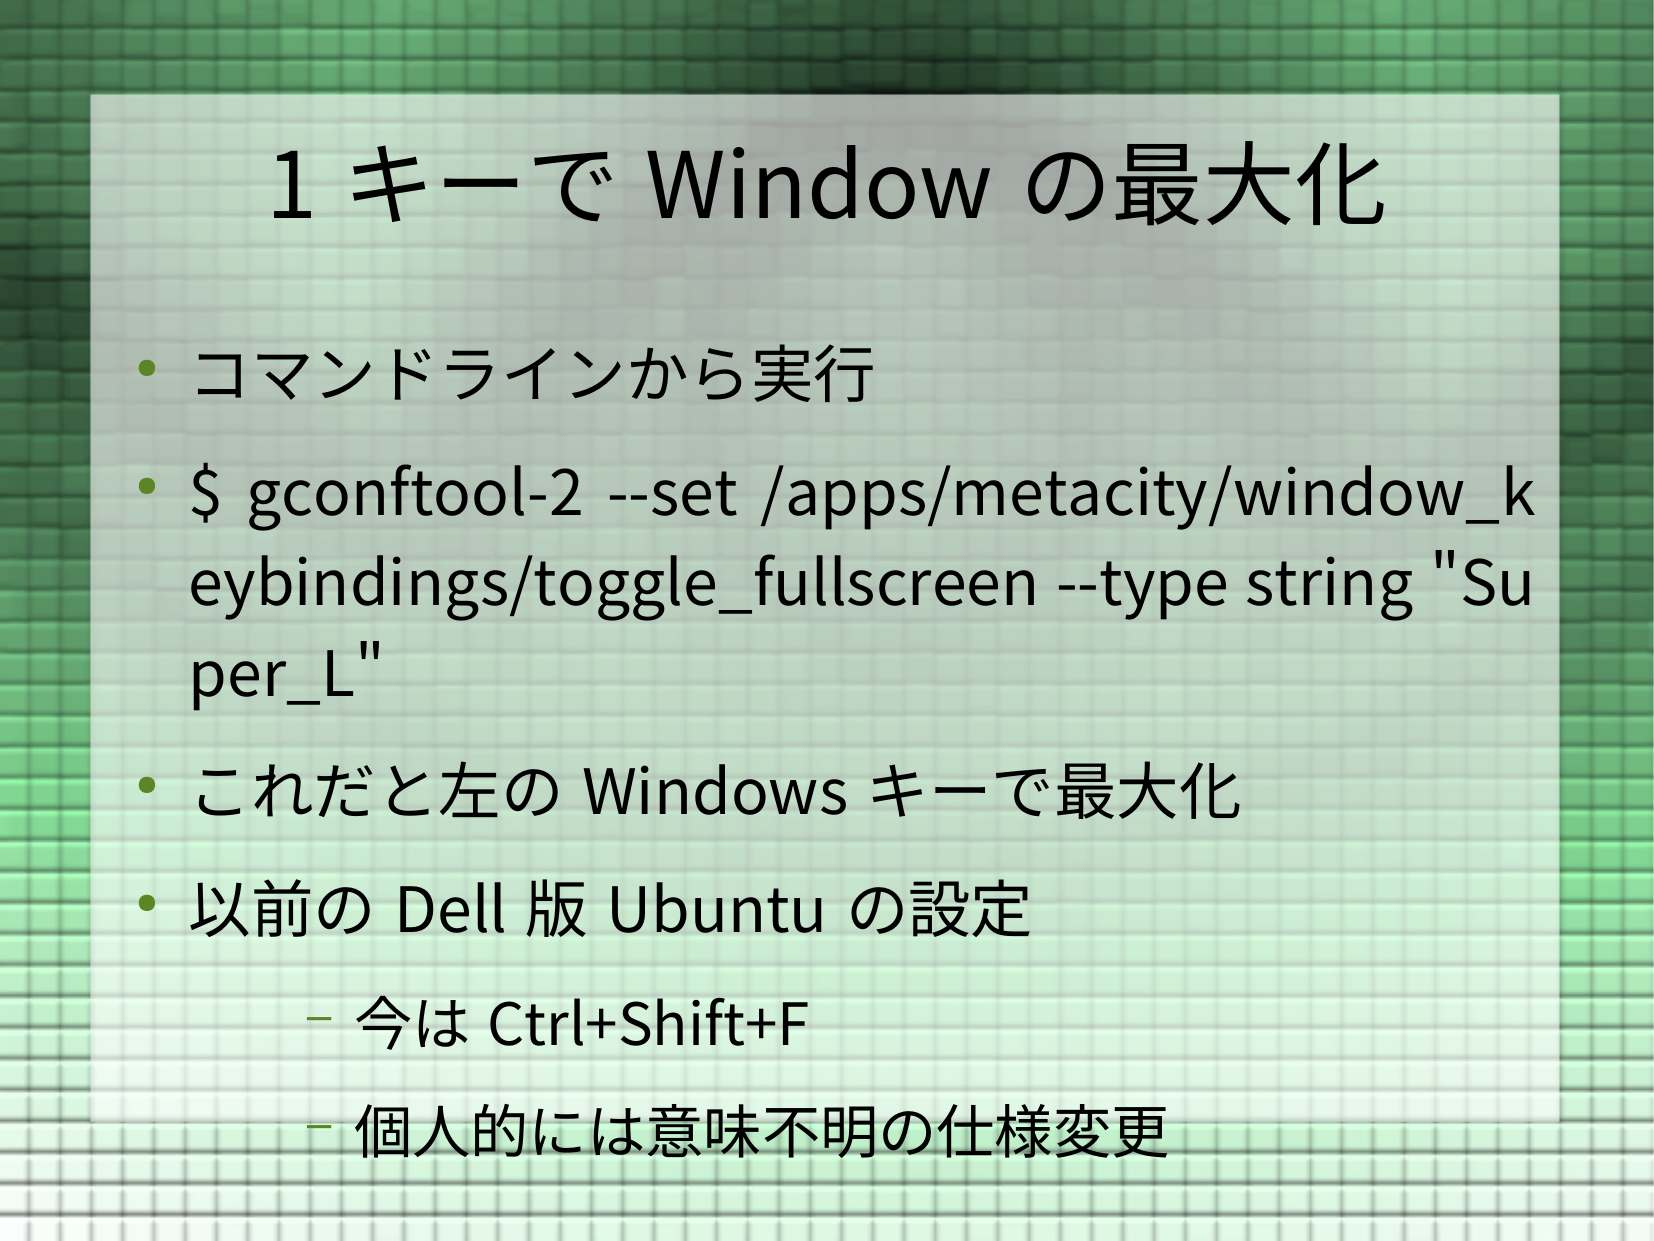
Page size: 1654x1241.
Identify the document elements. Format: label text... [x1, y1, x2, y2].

picture [0, 0, 1654, 1241]
list コマンドラインから実行 $ gconftool-2 --set /apps/metacity/window_keybindings/toggle_fullscreen --type string "Super_L" これだと左のWindowsキーで最大化 以前のDell版Ubuntuの設定 今はCtrl+Shift+F 個人的には意味不明の仕様変更 [118, 324, 1536, 1093]
title 1キーでWindowの最大化 [88, 90, 1565, 266]
